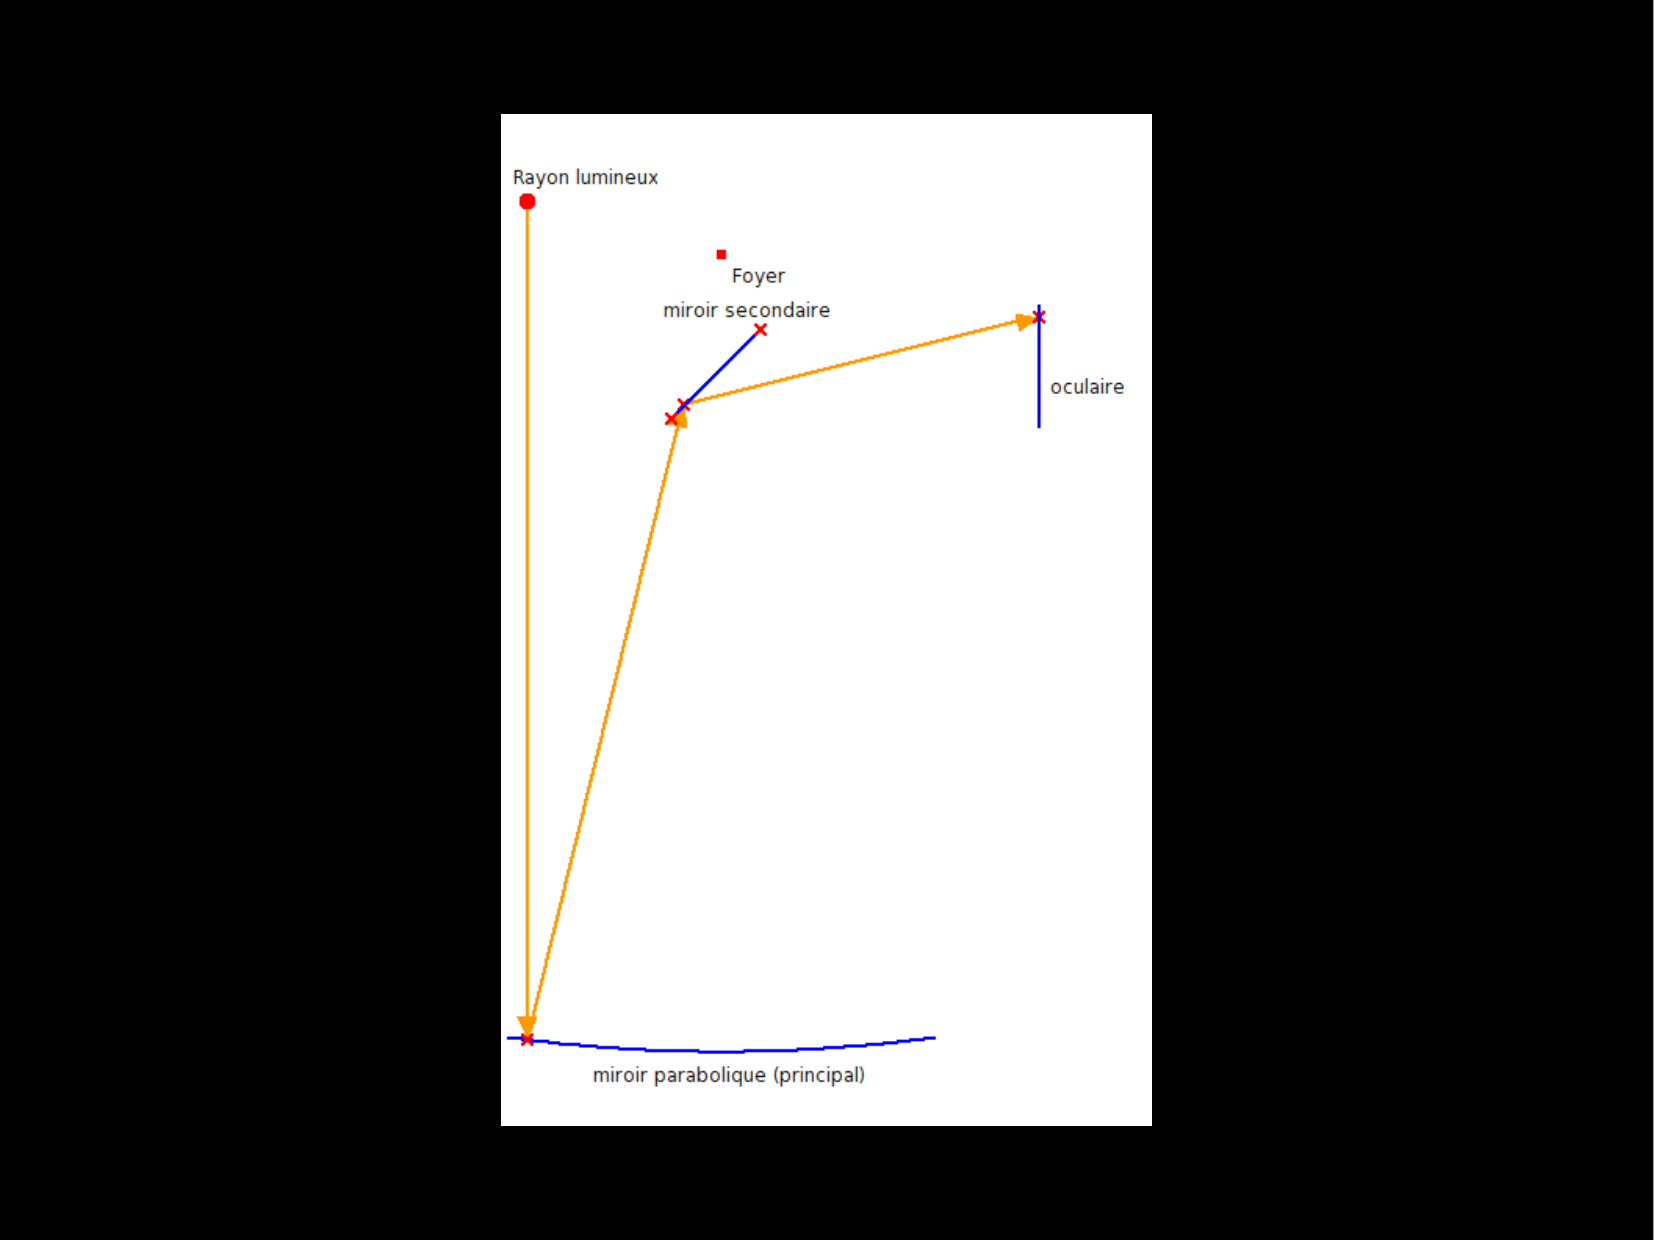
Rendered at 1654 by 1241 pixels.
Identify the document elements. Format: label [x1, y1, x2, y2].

picture [501, 114, 1152, 1126]
